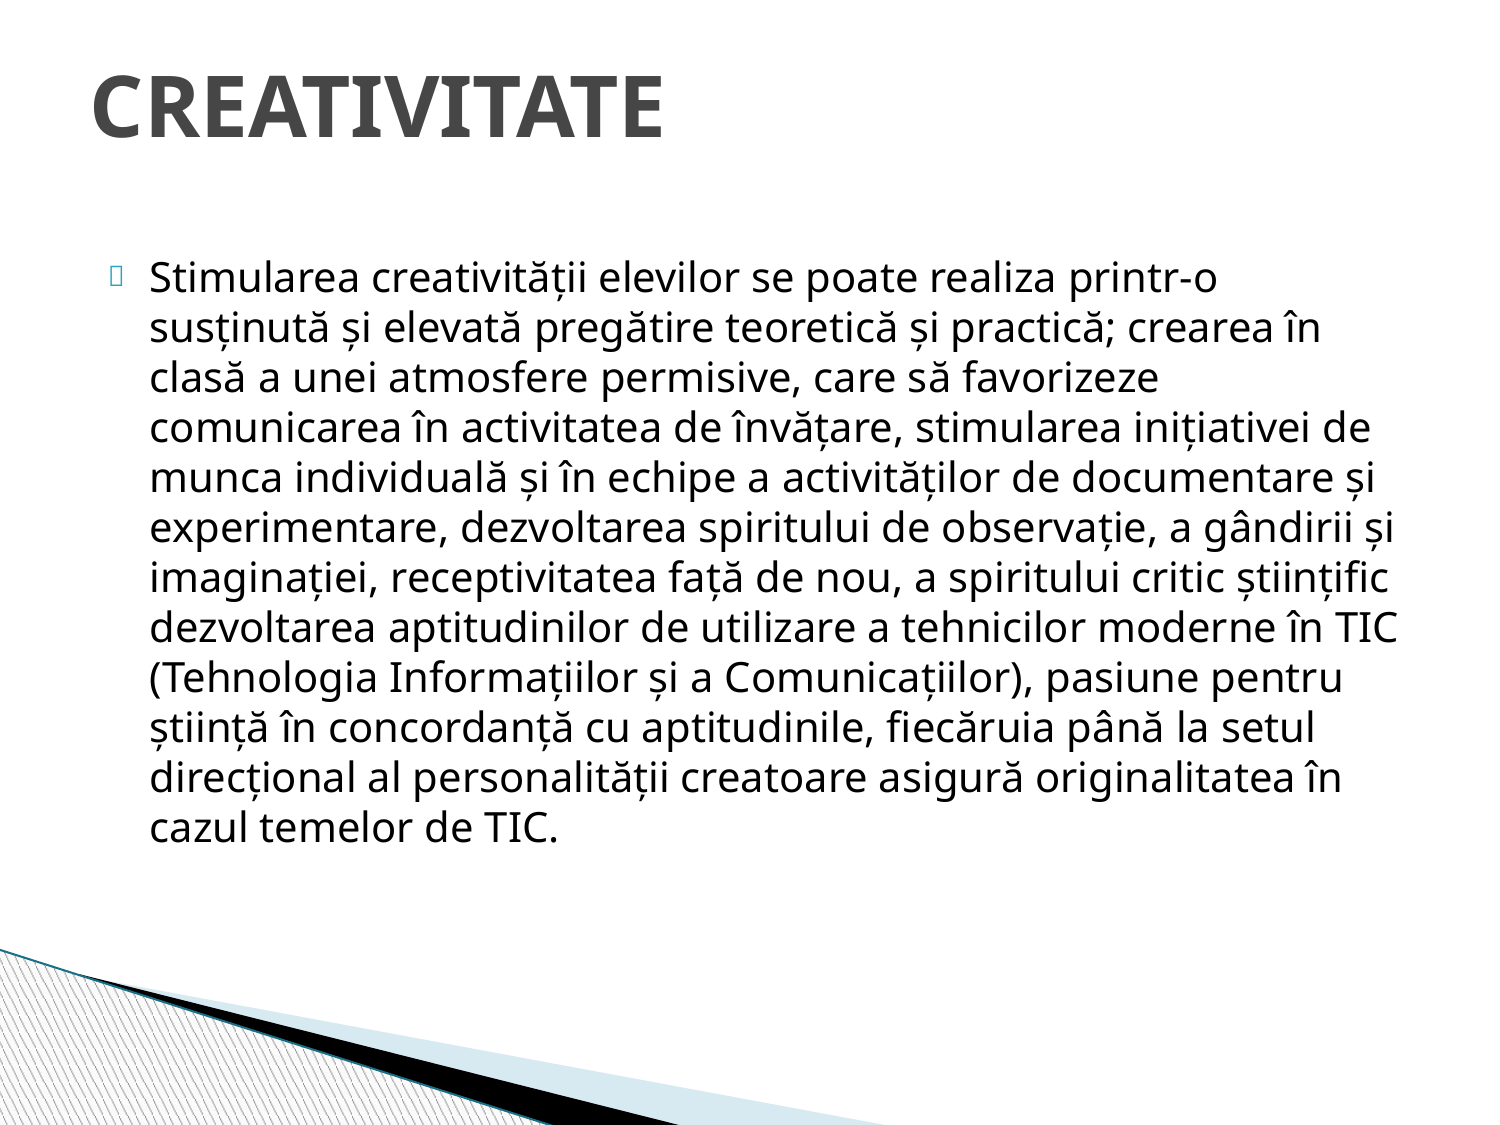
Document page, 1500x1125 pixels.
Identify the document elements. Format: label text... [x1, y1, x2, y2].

title CREATIVITATE [75, 45, 1425, 233]
list Stimularea creativității elevilor se poate realiza printr-o susținută și elevată pregătire teoretică și practică; crearea în clasă a unei atmosfere permisive, care să favorizeze comunicarea în activitatea de învățare, stimularea inițiativei de munca individuală și în echipe a activităților de documentare și experimentare, dezvoltarea spiritului de observație, a gândirii și imaginației, receptivitatea față de nou, a spiritului critic științific dezvoltarea aptitudinilor de utilizare a tehnicilor moderne în TIC (Tehnologia Informațiilor și a Comunicațiilor), pasiune pentru știință în concordanță cu aptitudinile, fiecăruia până la setul direcțional al personalității creatoare asigură originalitatea în cazul temelor de TIC. [75, 243, 1425, 986]
picture [0, 952, 543, 1125]
